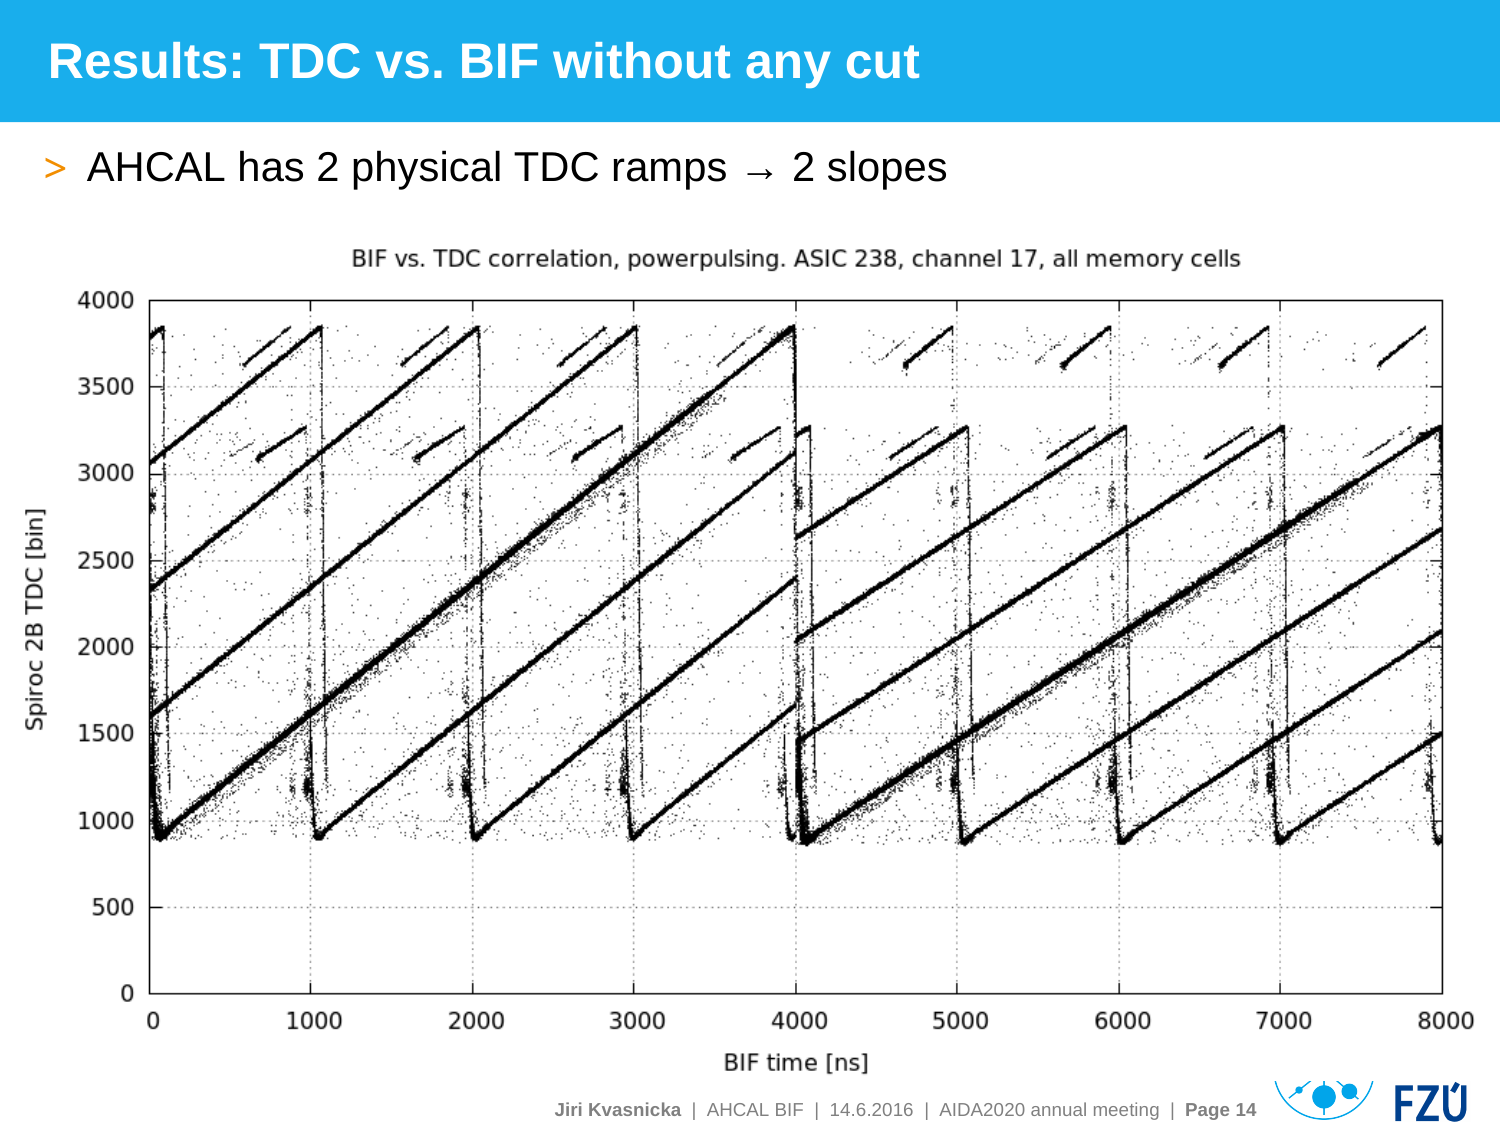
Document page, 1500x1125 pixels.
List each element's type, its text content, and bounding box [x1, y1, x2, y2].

list AHCAL has 2 physical TDC ramps → 2 slopes [0, 143, 1398, 797]
title Results: TDC vs. BIF without any cut [47, 16, 1446, 107]
picture [14, 218, 1485, 1122]
